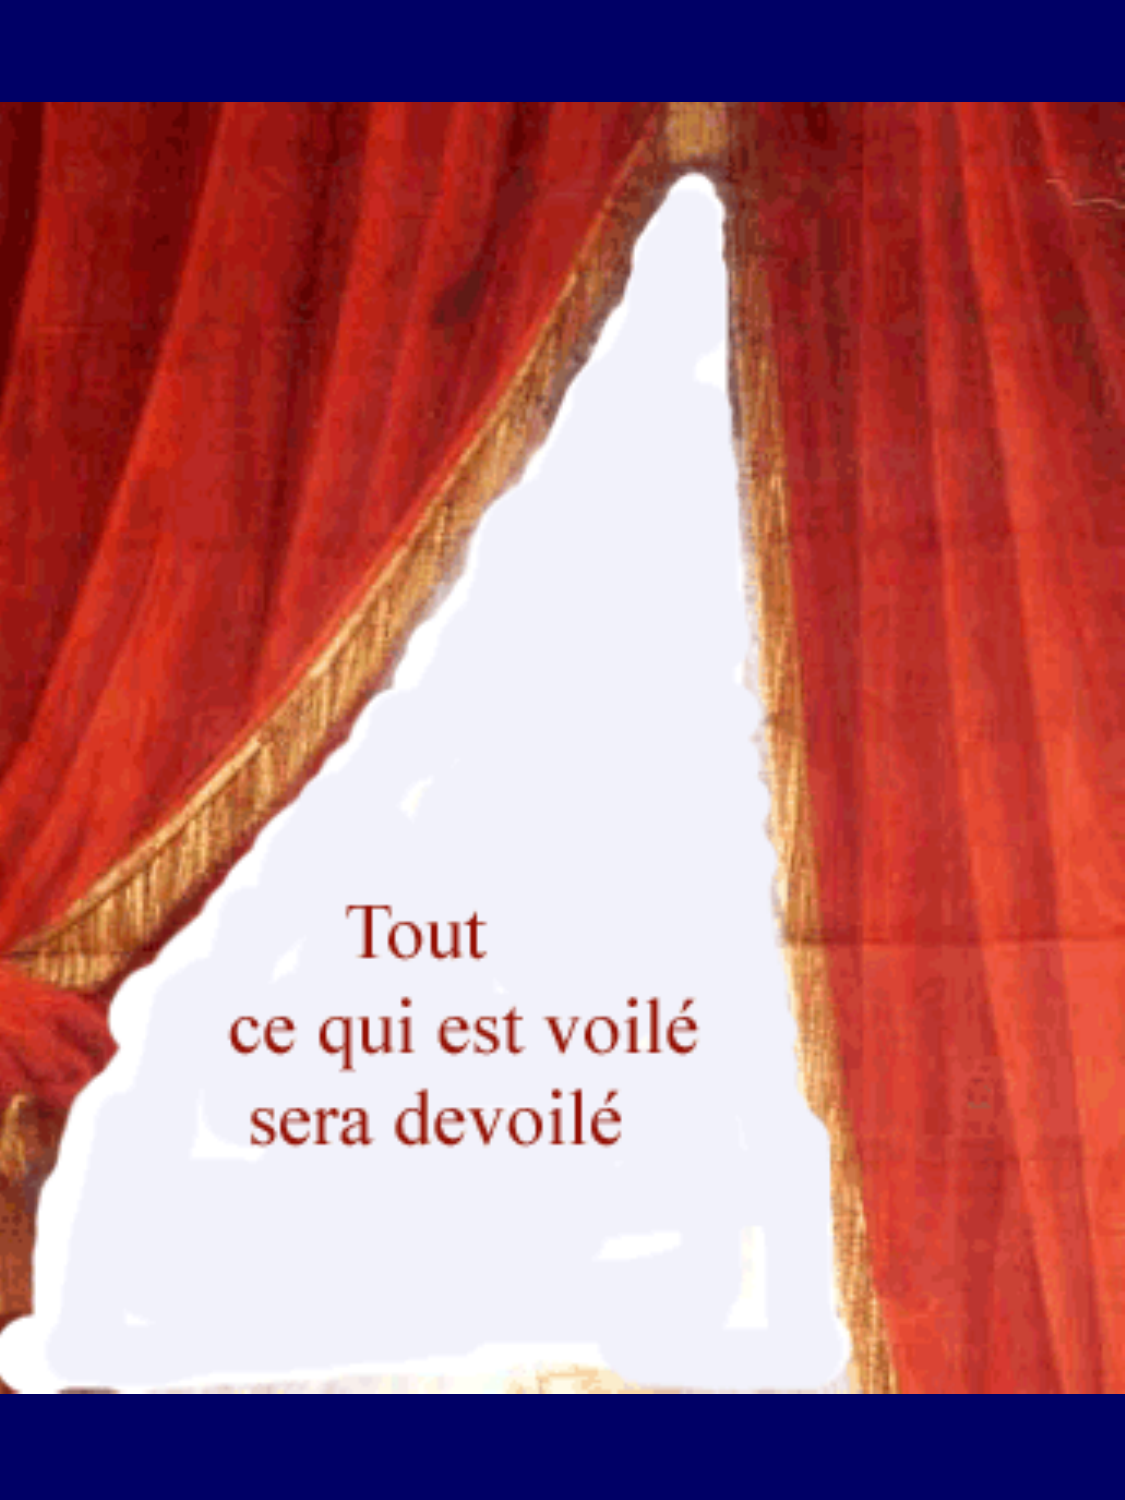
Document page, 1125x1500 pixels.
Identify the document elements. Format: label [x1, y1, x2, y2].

picture [0, 102, 1125, 1394]
